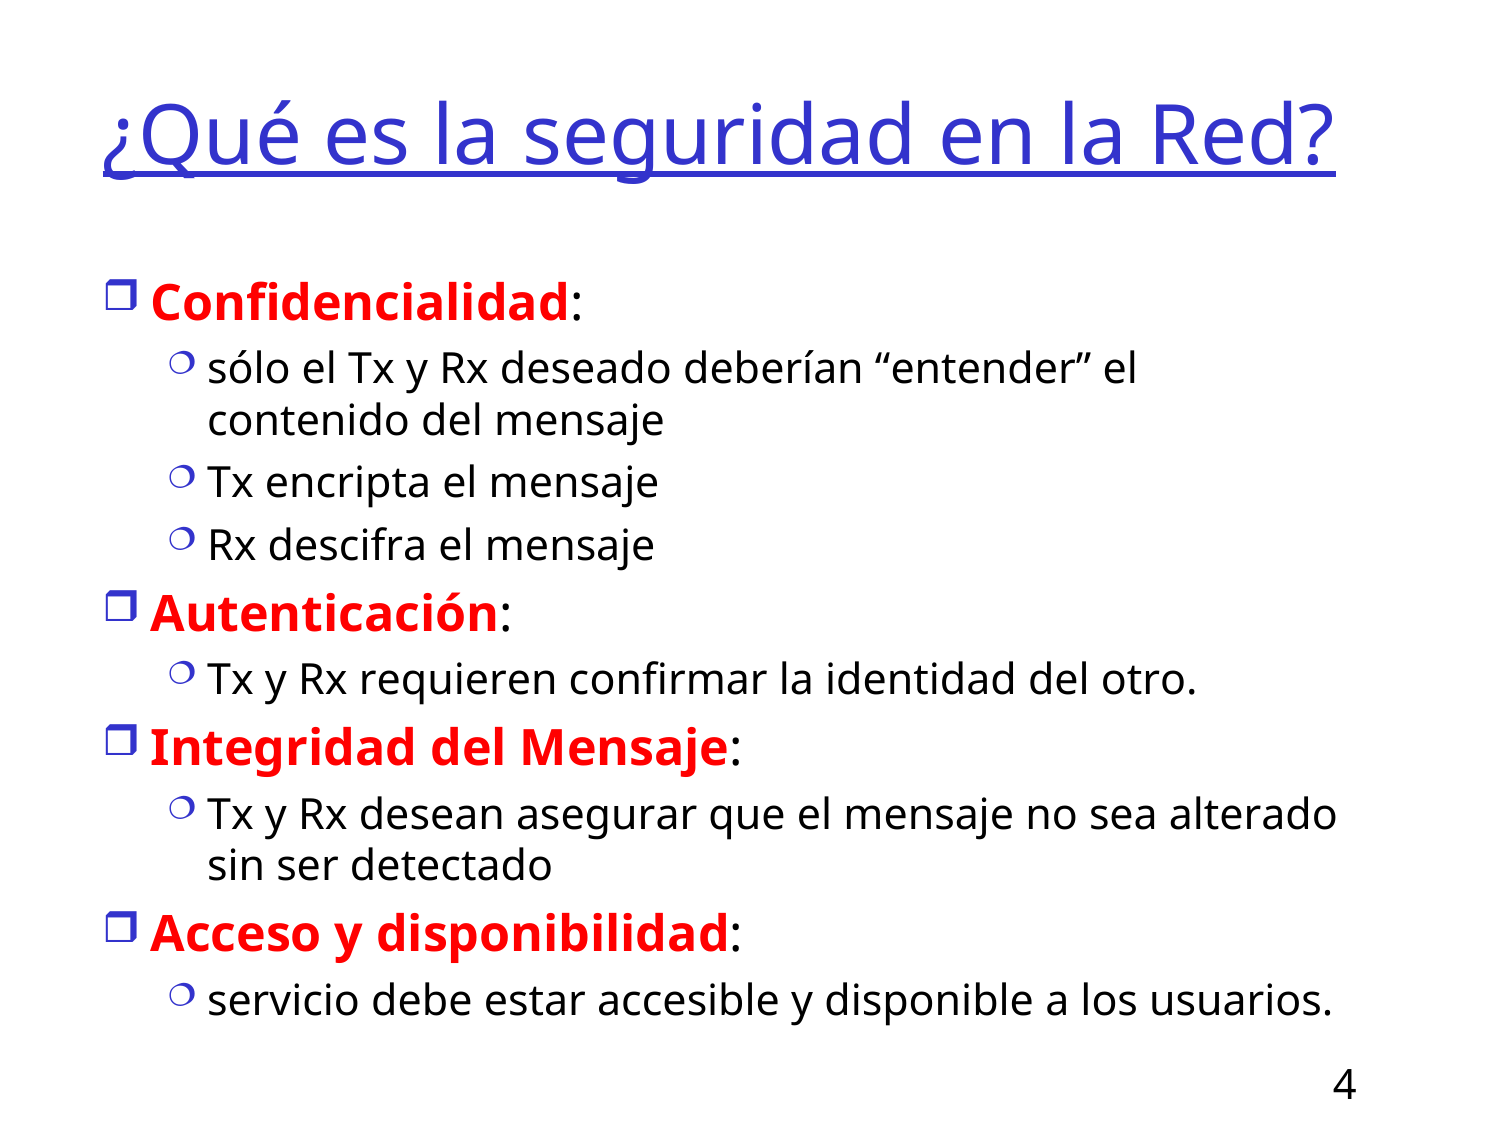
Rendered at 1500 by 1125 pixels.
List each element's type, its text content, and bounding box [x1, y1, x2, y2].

title ¿Qué es la seguridad en la Red? [87, 23, 1363, 239]
list Confidencialidad: sólo el Tx y Rx deseado deberían “entender” el contenido del mensaje Tx encripta el mensaje Rx descifra el mensaje Autenticación: Tx y Rx requieren confirmar la identidad del otro. Integridad del Mensaje: Tx y Rx desean asegurar que el mensaje no sea alterado sin ser detectado Acceso y disponibilidad: servicio debe estar accesible y disponible a los usuarios. [87, 262, 1363, 1085]
